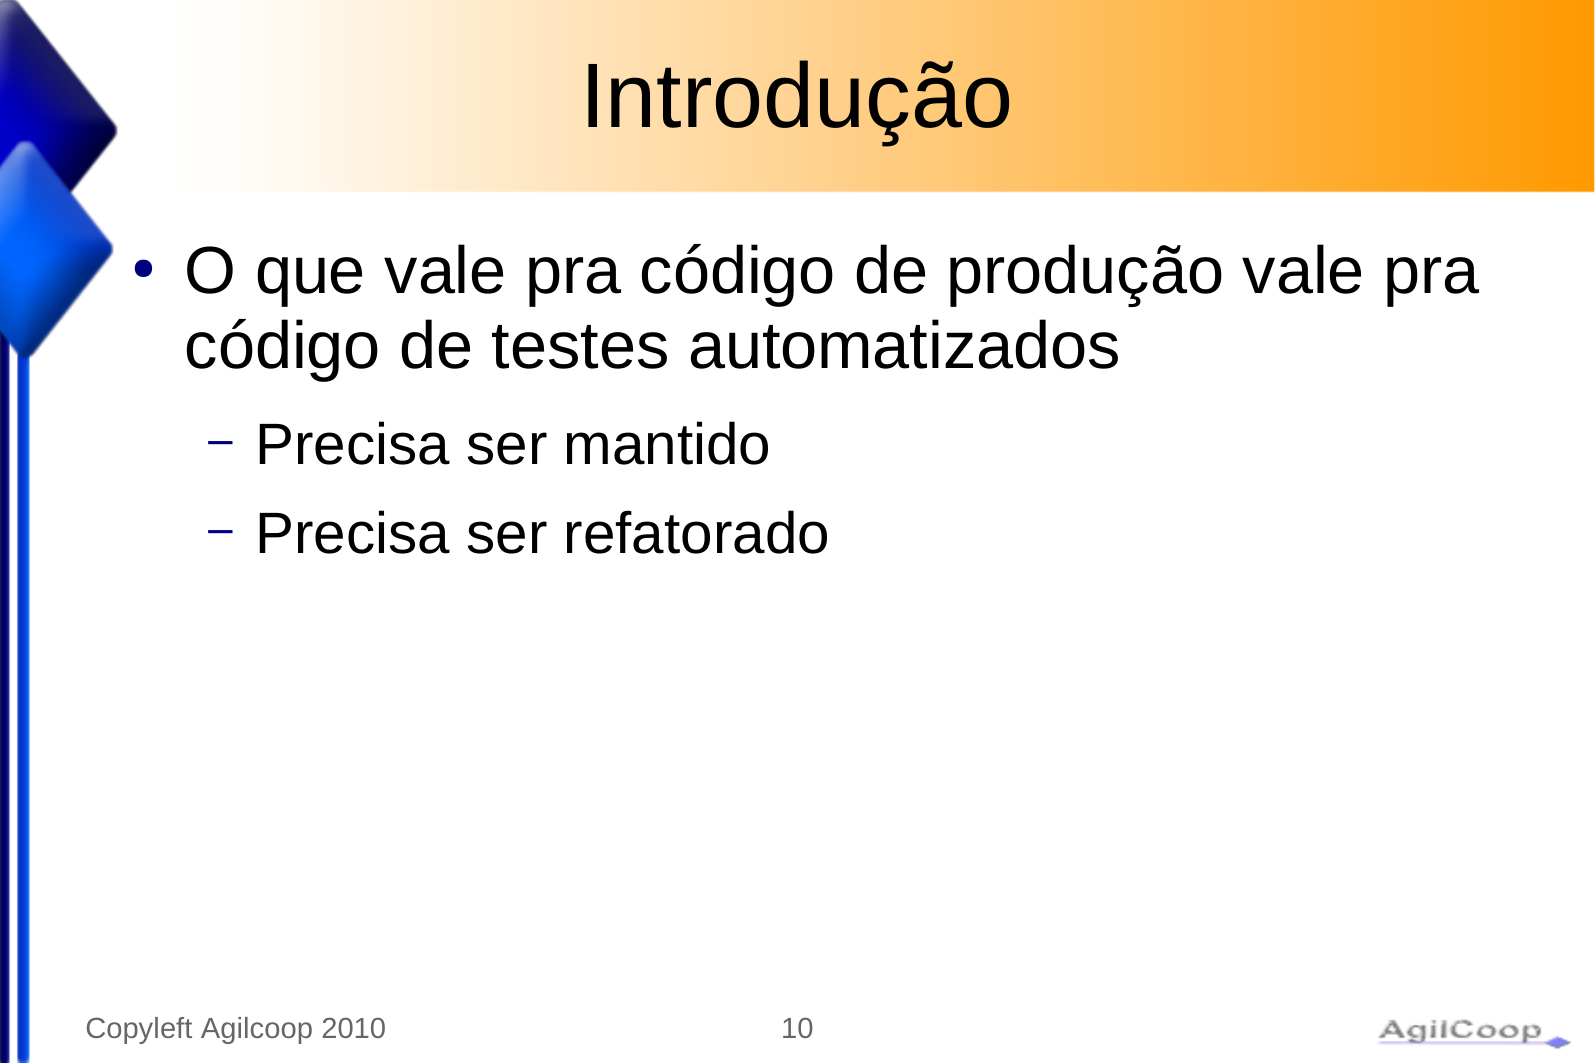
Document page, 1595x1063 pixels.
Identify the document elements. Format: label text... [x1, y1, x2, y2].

title Introdução [79, 6, 1515, 185]
picture [0, 0, 1595, 1063]
list O que vale pra código de produção vale pra código de testes automatizados Precisa ser mantido Precisa ser refatorado [113, 232, 1549, 947]
